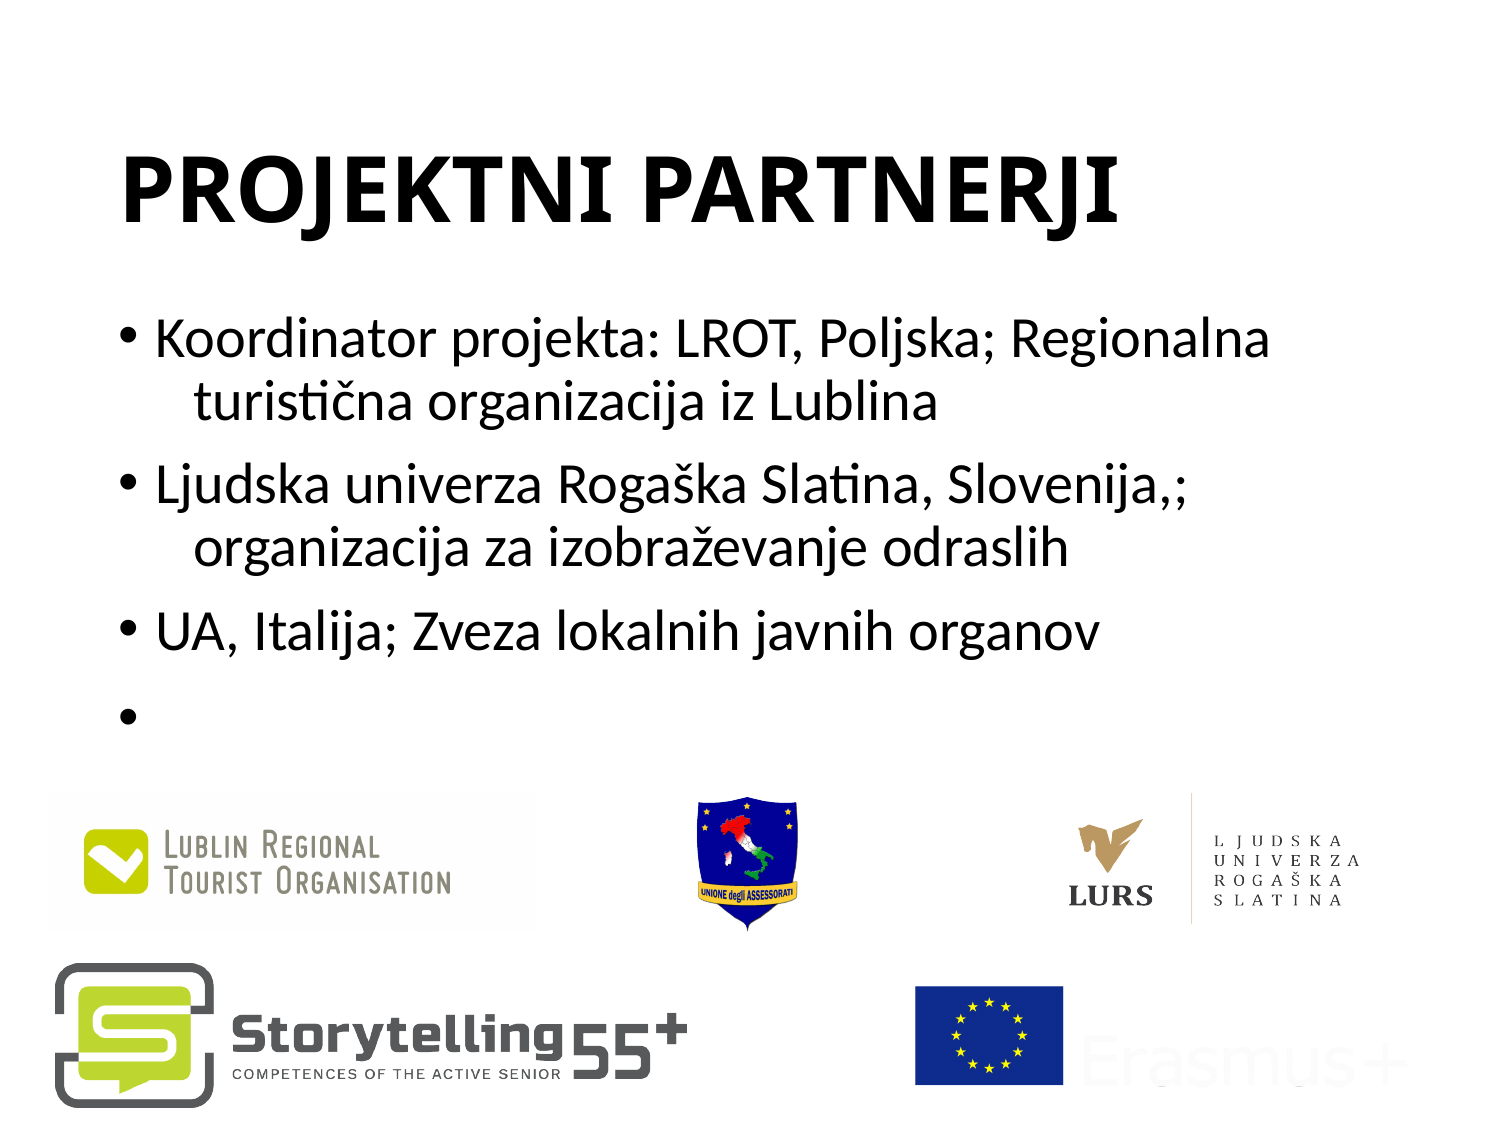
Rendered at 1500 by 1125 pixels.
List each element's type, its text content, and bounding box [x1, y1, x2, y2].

picture [48, 793, 537, 930]
picture [55, 963, 687, 1108]
picture [886, 957, 1435, 1114]
picture [1069, 793, 1359, 924]
text_box [0, 777, 1500, 947]
title PROJEKTNI PARTNERJI [103, 107, 1397, 278]
list Koordinator projekta: LROT, Poljska; Regionalna turistična organizacija iz Lublina Ljudska univerza Rogaška Slatina, Slovenija,; organizacija za izobraževanje odraslih UA, Italija; Zveza lokalnih javnih organov [103, 299, 1397, 771]
picture [677, 790, 823, 937]
